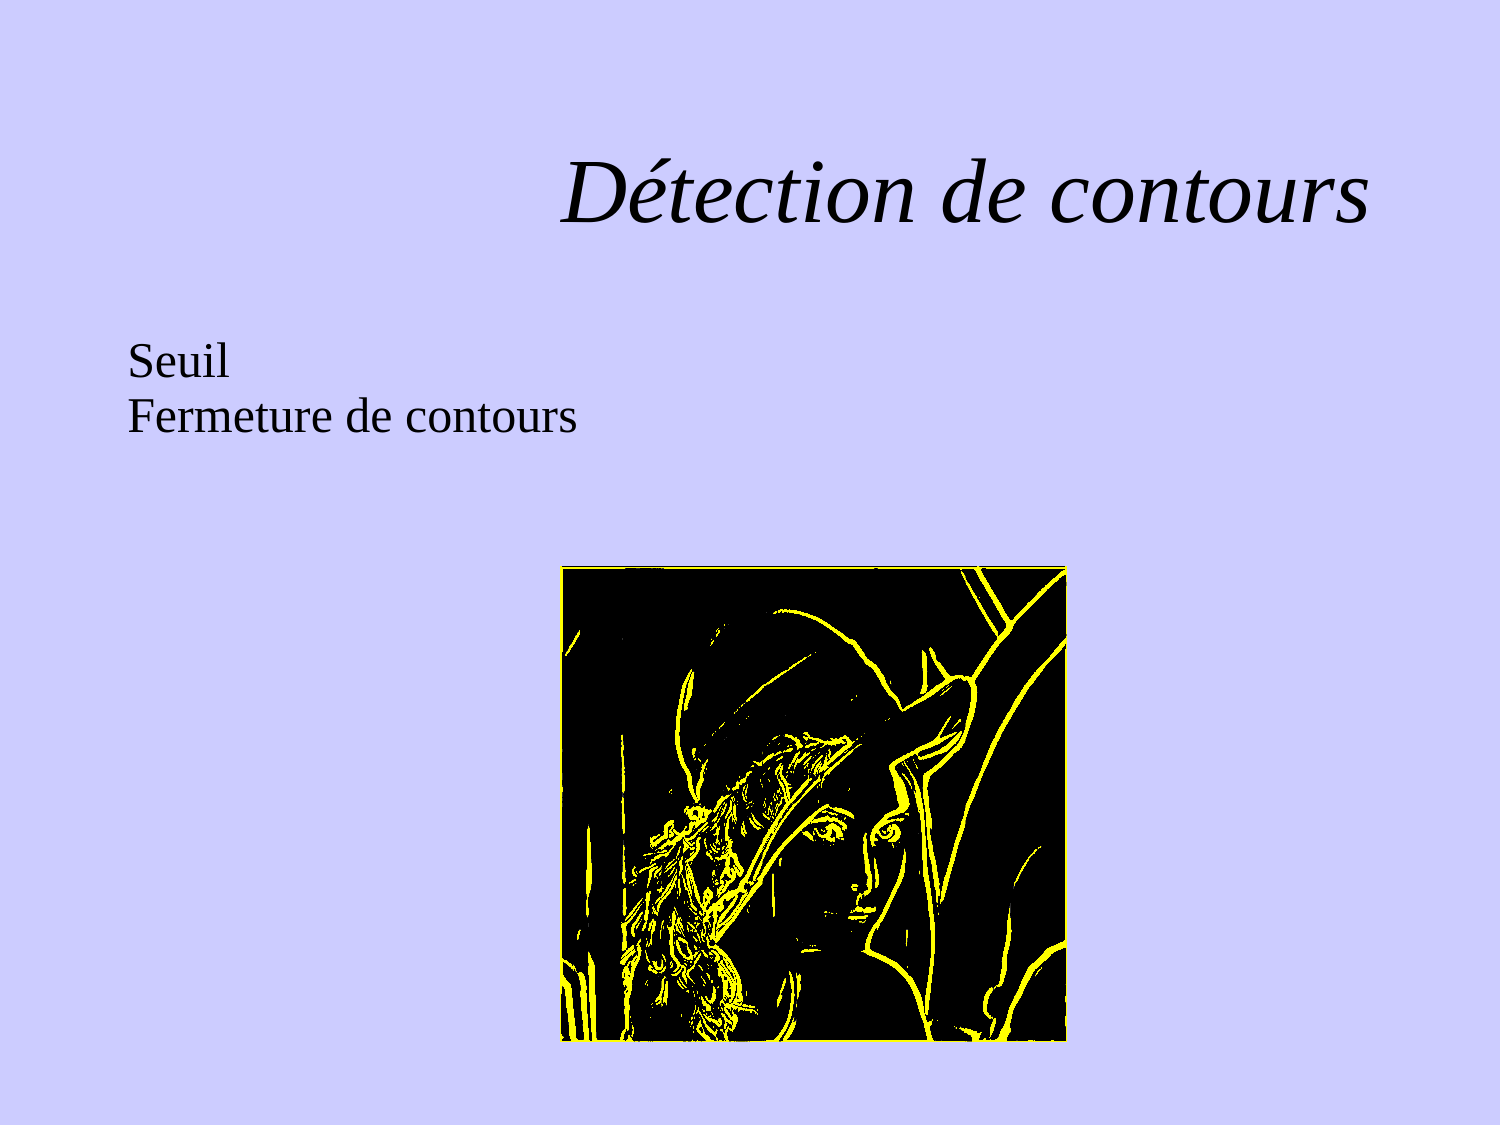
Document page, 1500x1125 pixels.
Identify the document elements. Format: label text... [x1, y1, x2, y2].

title Détection de contours [112, 62, 1388, 250]
text_box Seuil Fermeture de contours [112, 324, 1388, 1000]
picture [560, 1000, 1067, 1042]
